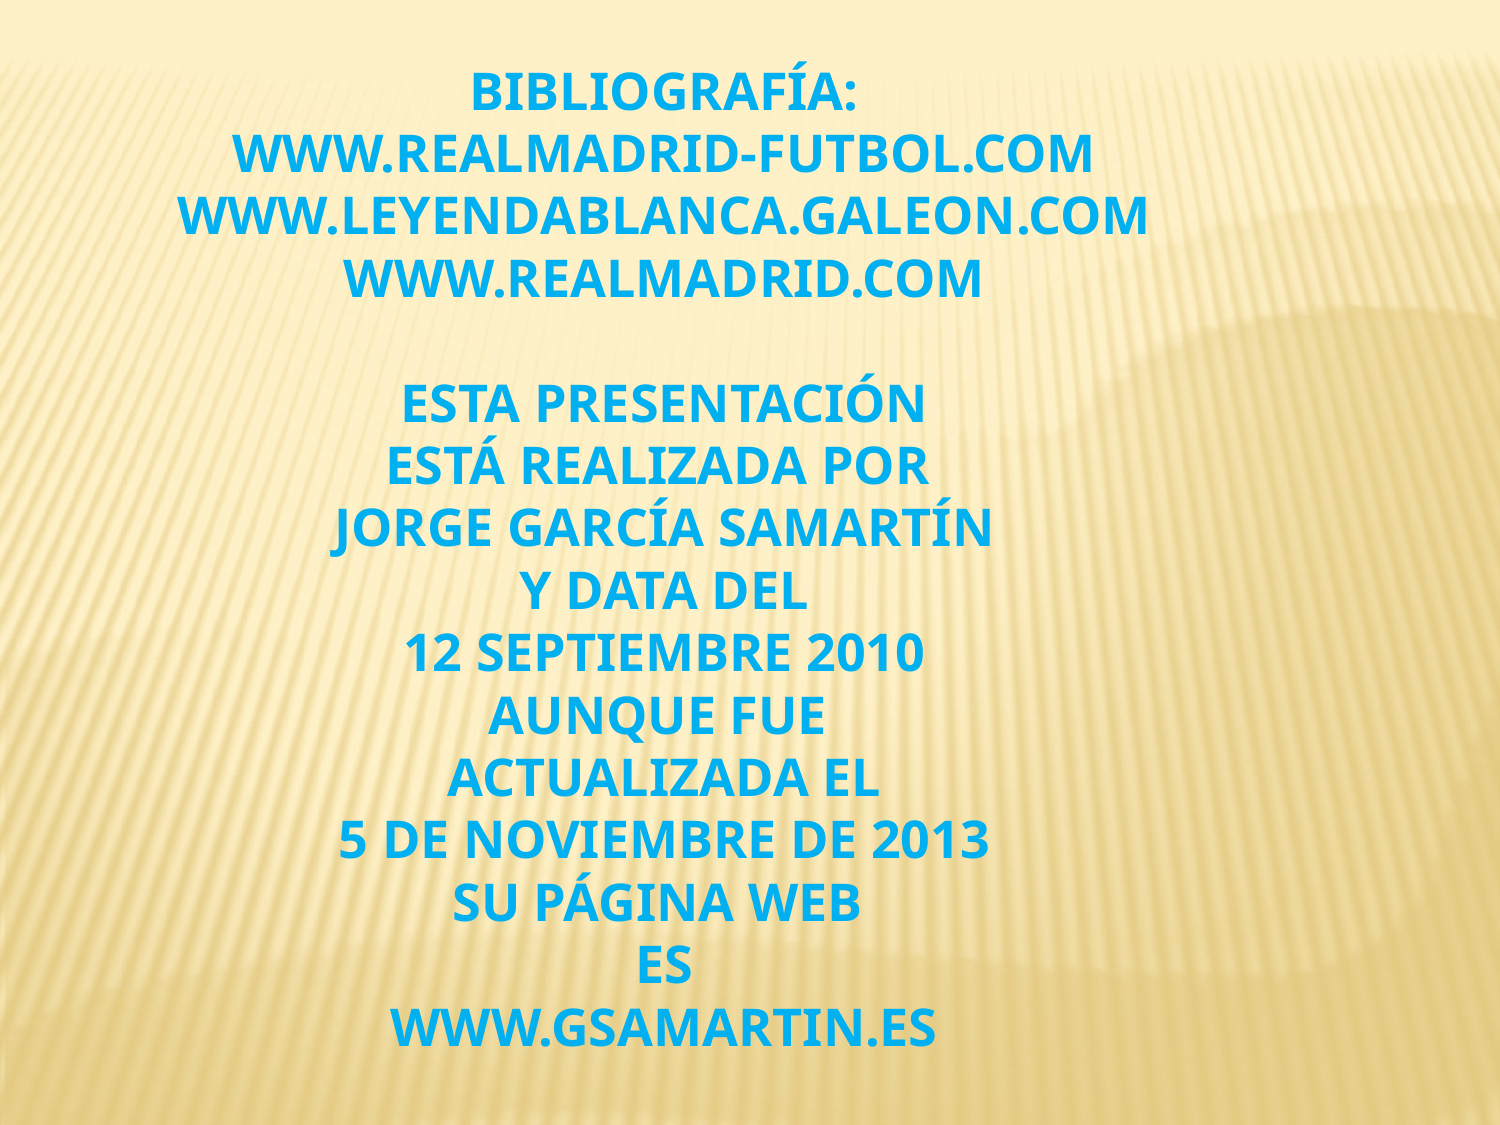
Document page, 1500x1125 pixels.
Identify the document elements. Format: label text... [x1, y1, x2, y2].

list Bibliografía: www.realmadrid-futbol.com www.leyendablanca.galeon.com www.Realmadrid.com Esta presentación Está realizada por Jorge García Samartín Y data del 12 Septiembre 2010 Aunque fue actualizada el 5 de noviembre de 2013 Su página web es www.gsamartin.es [50, 62, 1476, 1125]
